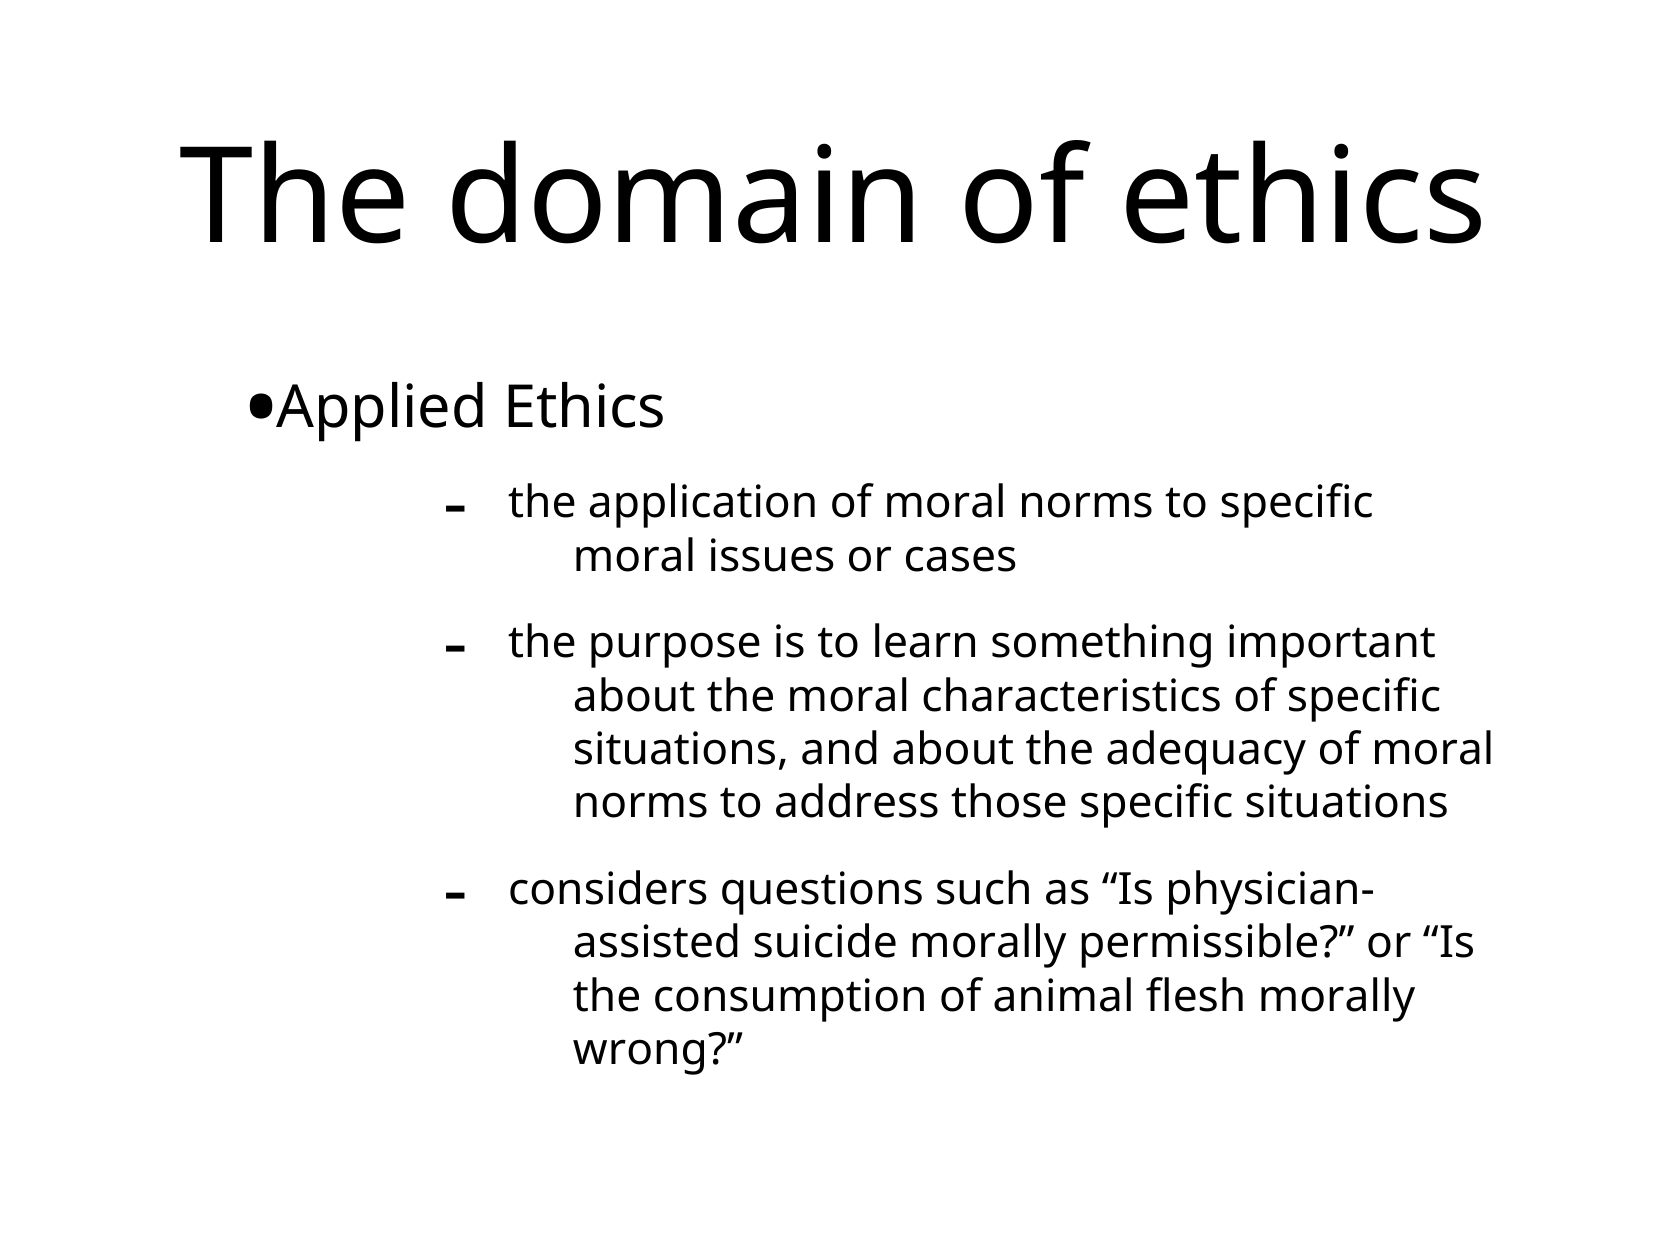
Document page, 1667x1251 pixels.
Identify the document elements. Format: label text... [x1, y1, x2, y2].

list Applied Ethics the application of moral norms to specific moral issues or cases the purpose is to learn something important about the moral characteristics of specific situations, and about the adequacy of moral norms to address those specific situations considers questions such as “Is physician-assisted suicide morally permissible?” or “Is the consumption of animal flesh morally wrong?” [162, 354, 1505, 1088]
title The domain of ethics [162, 33, 1505, 346]
